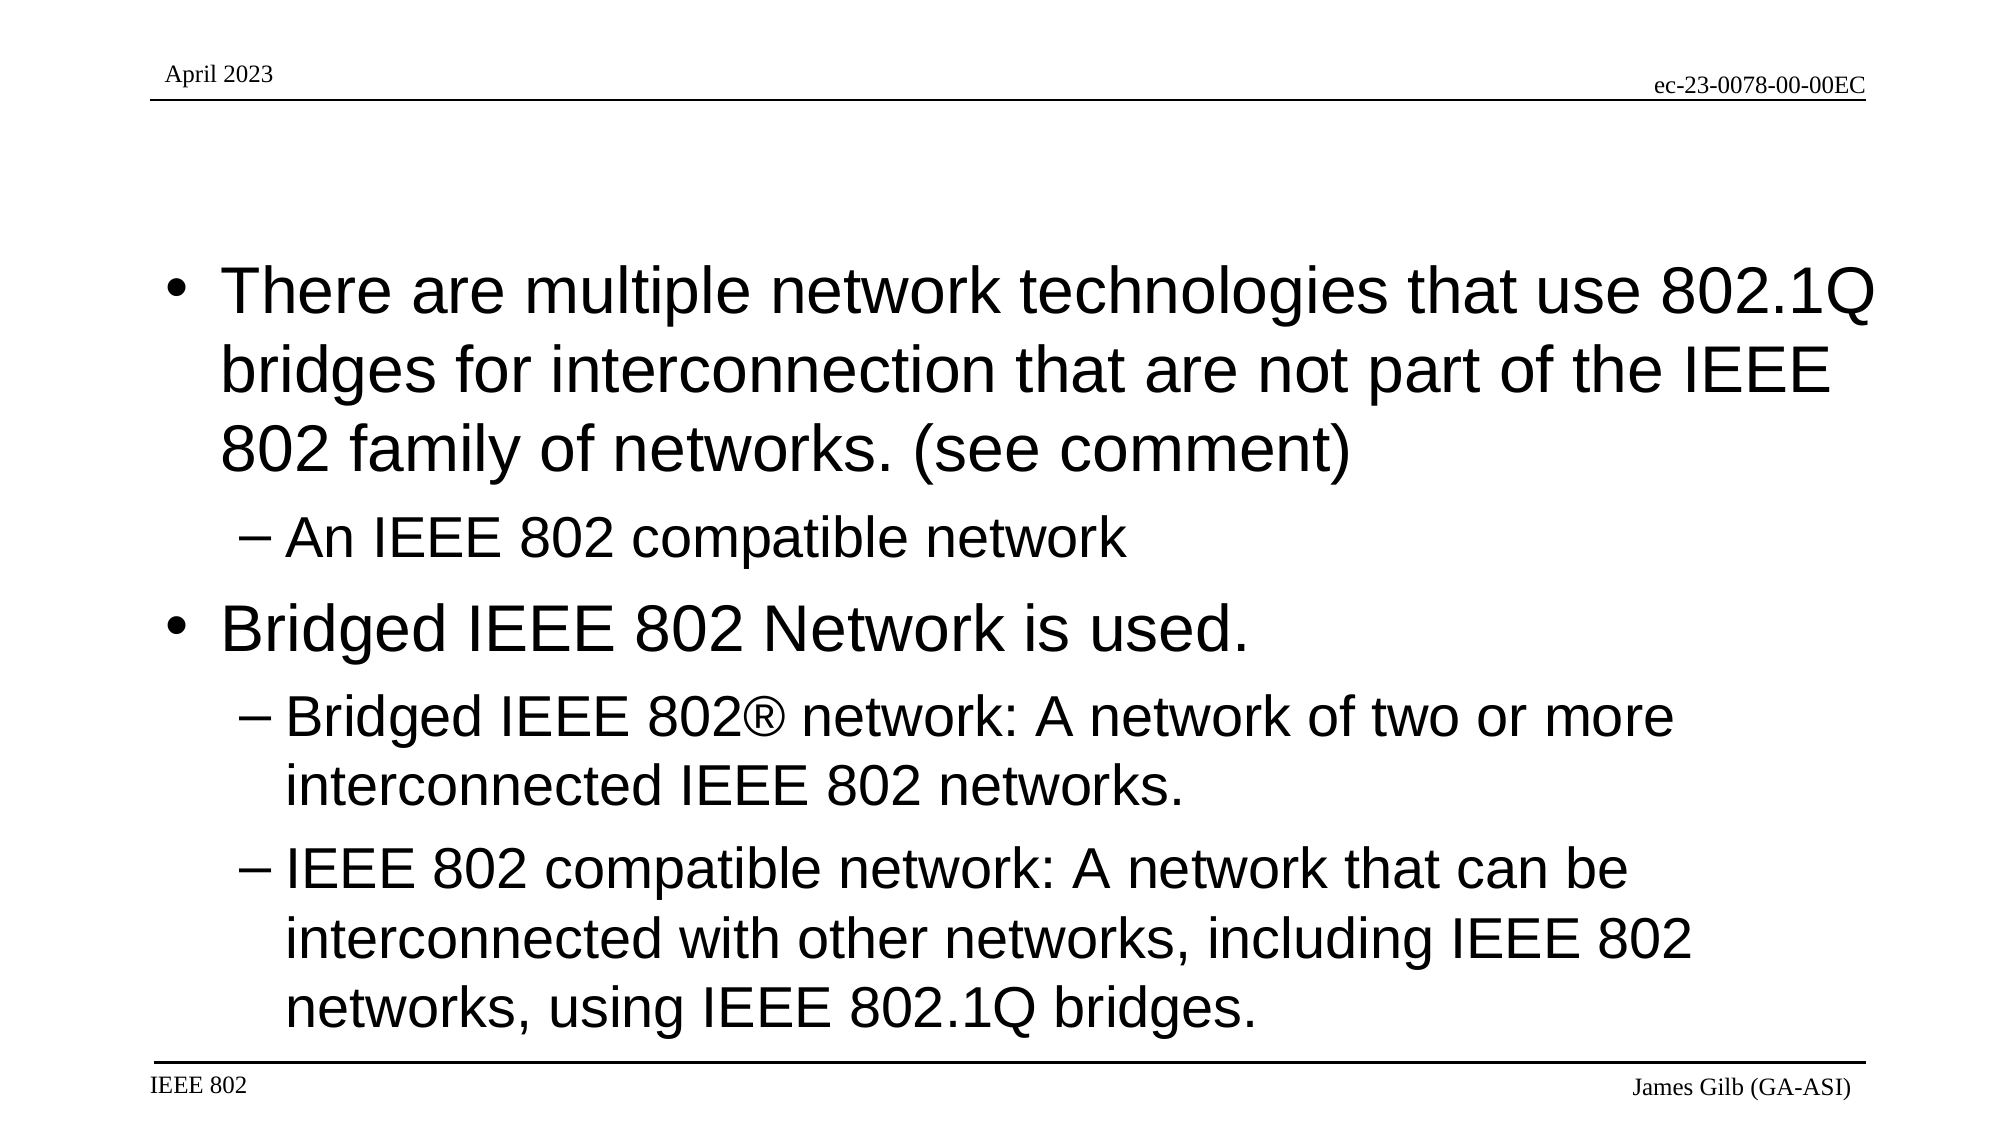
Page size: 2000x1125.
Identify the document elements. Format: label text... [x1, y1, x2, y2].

list There are multiple network technologies that use 802.1Q bridges for interconnection that are not part of the IEEE 802 family of networks. (see comment) An IEEE 802 compatible network Bridged IEEE 802 Network is used. Bridged IEEE 802® network: A network of two or more interconnected IEEE 802 networks. IEEE 802 compatible network: A network that can be interconnected with other networks, including IEEE 802 networks, using IEEE 802.1Q bridges. [150, 239, 1900, 1051]
